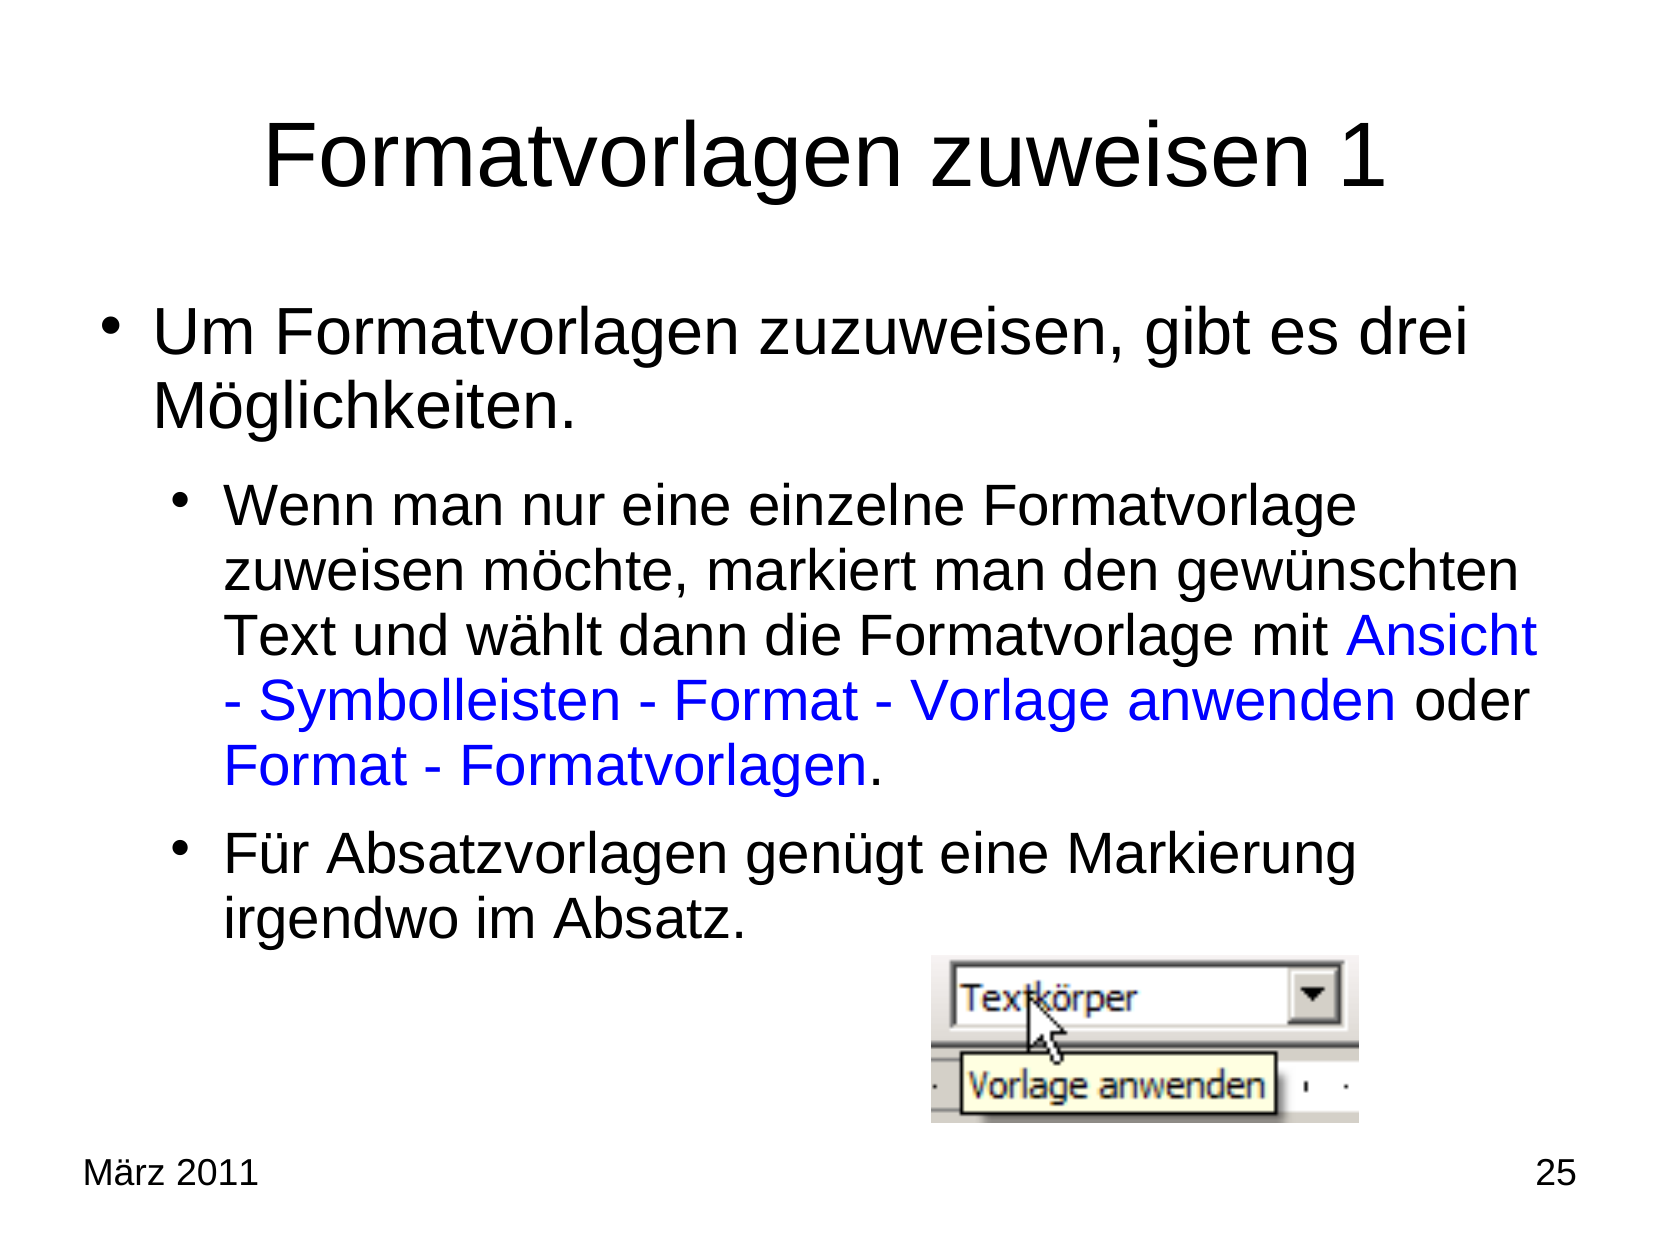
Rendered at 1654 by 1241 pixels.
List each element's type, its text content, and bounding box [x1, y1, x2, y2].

list Um Formatvorlagen zuzuweisen, gibt es drei Möglichkeiten. Wenn man nur eine einzelne Formatvorlage zuweisen möchte, markiert man den gewünschten Text und wählt dann die Formatvorlage mit Ansicht - Symbolleisten - Format - Vorlage anwenden oder Format - Formatvorlagen. Für Absatzvorlagen genügt eine Markierung irgendwo im Absatz. [82, 290, 1571, 1109]
title Formatvorlagen zuweisen 1 [82, 49, 1571, 257]
picture [931, 955, 1359, 1123]
